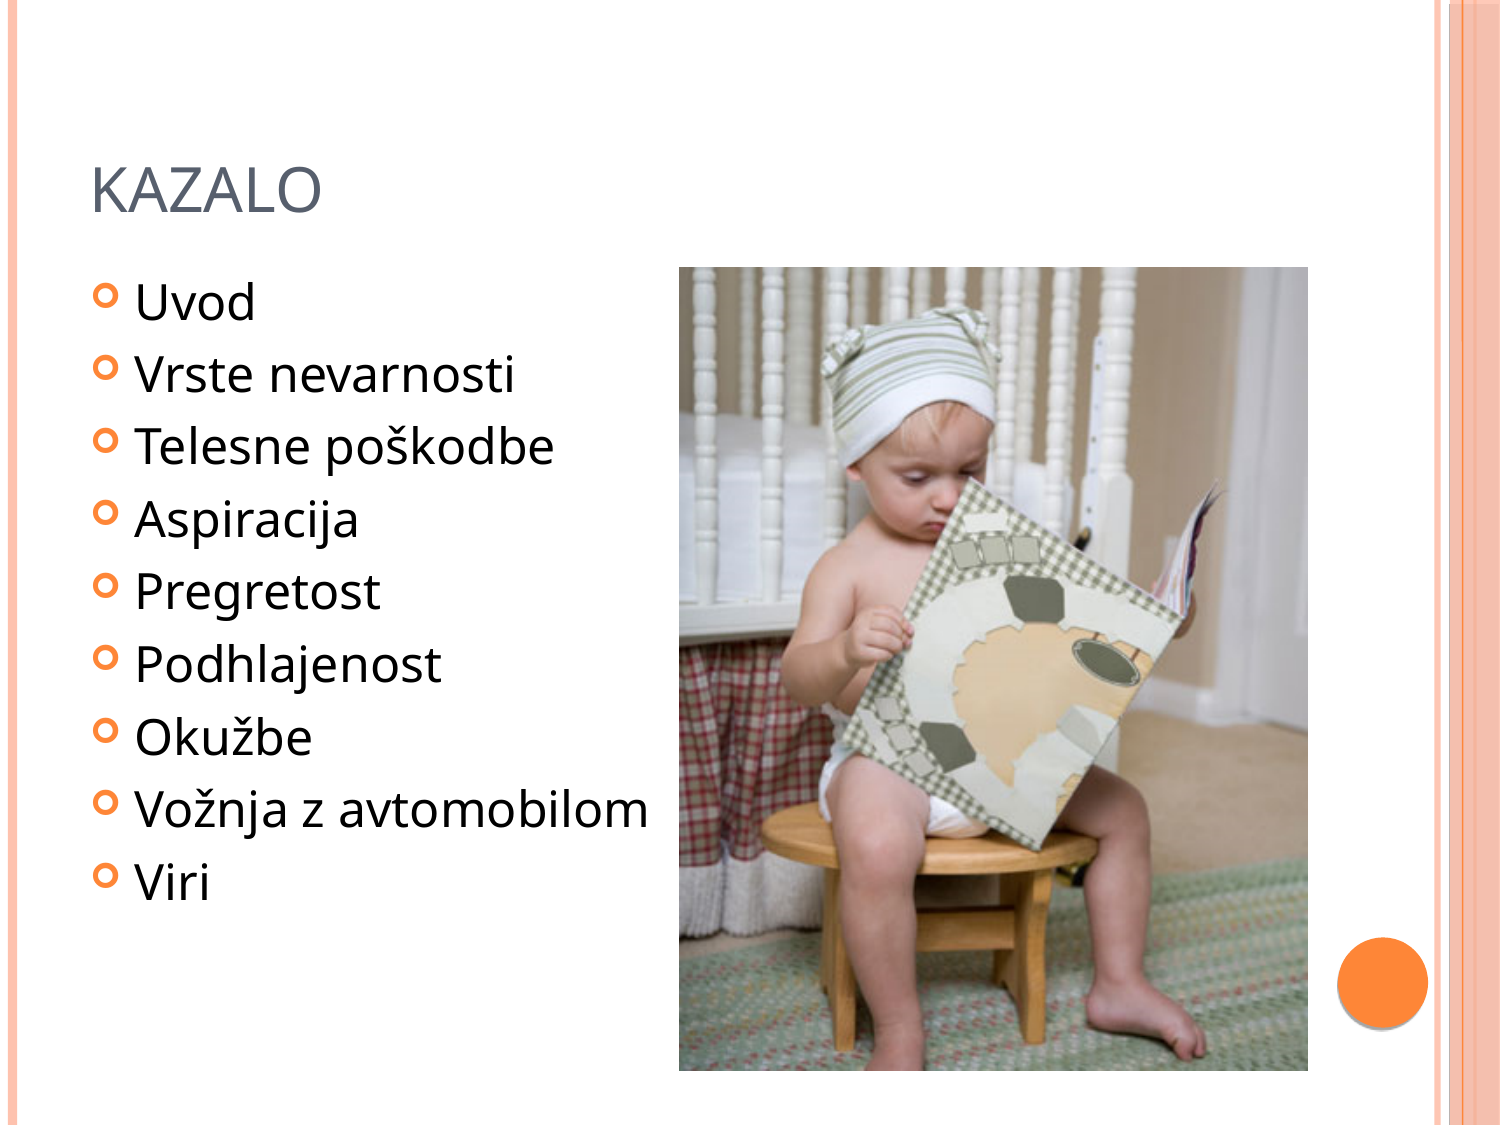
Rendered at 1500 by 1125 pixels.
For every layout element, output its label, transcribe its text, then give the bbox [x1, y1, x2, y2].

title KAZALO [75, 45, 1300, 233]
picture [679, 267, 1308, 1071]
list Uvod Vrste nevarnosti Telesne poškodbe Aspiracija Pregretost Podhlajenost Okužbe Vožnja z avtomobilom Viri [75, 262, 1300, 1062]
